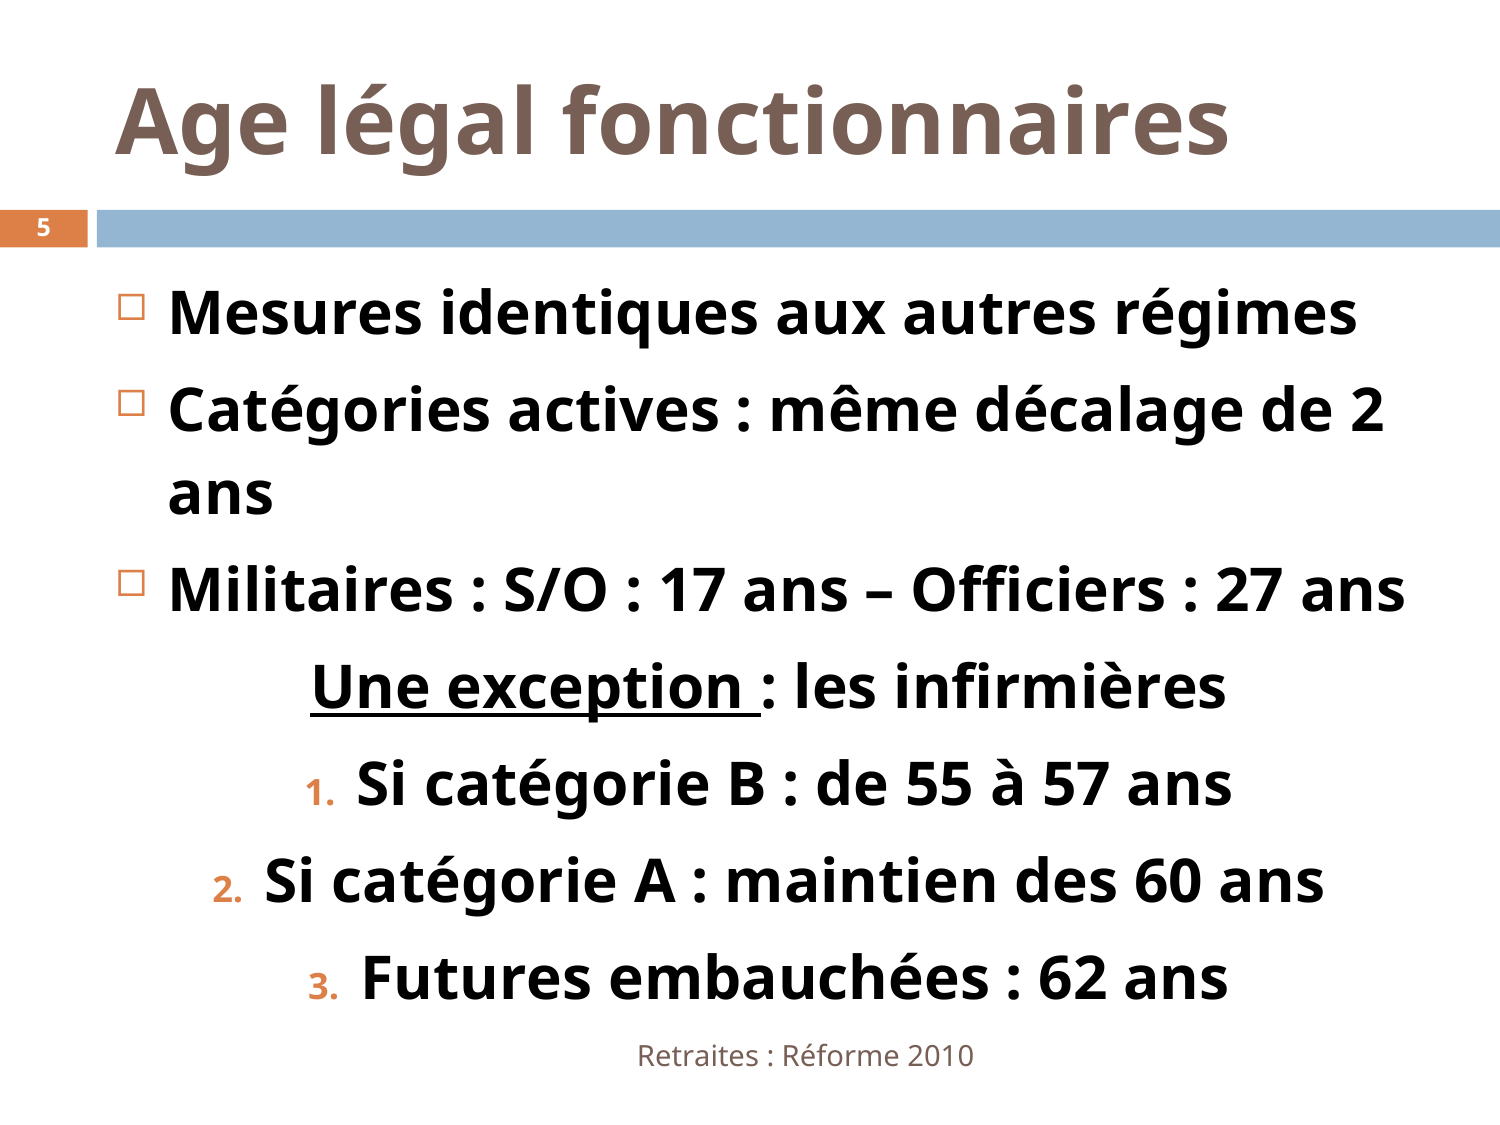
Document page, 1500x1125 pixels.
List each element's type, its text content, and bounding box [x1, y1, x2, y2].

title Age légal fonctionnaires [100, 37, 1438, 201]
list Mesures identiques aux autres régimes Catégories actives : même décalage de 2 ans Militaires : S/O : 17 ans – Officiers : 27 ans Une exception : les infirmières Si catégorie B : de 55 à 57 ans Si catégorie A : maintien des 60 ans Futures embauchées : 62 ans [100, 262, 1438, 1125]
text_box <numéro> [0, 208, 88, 249]
